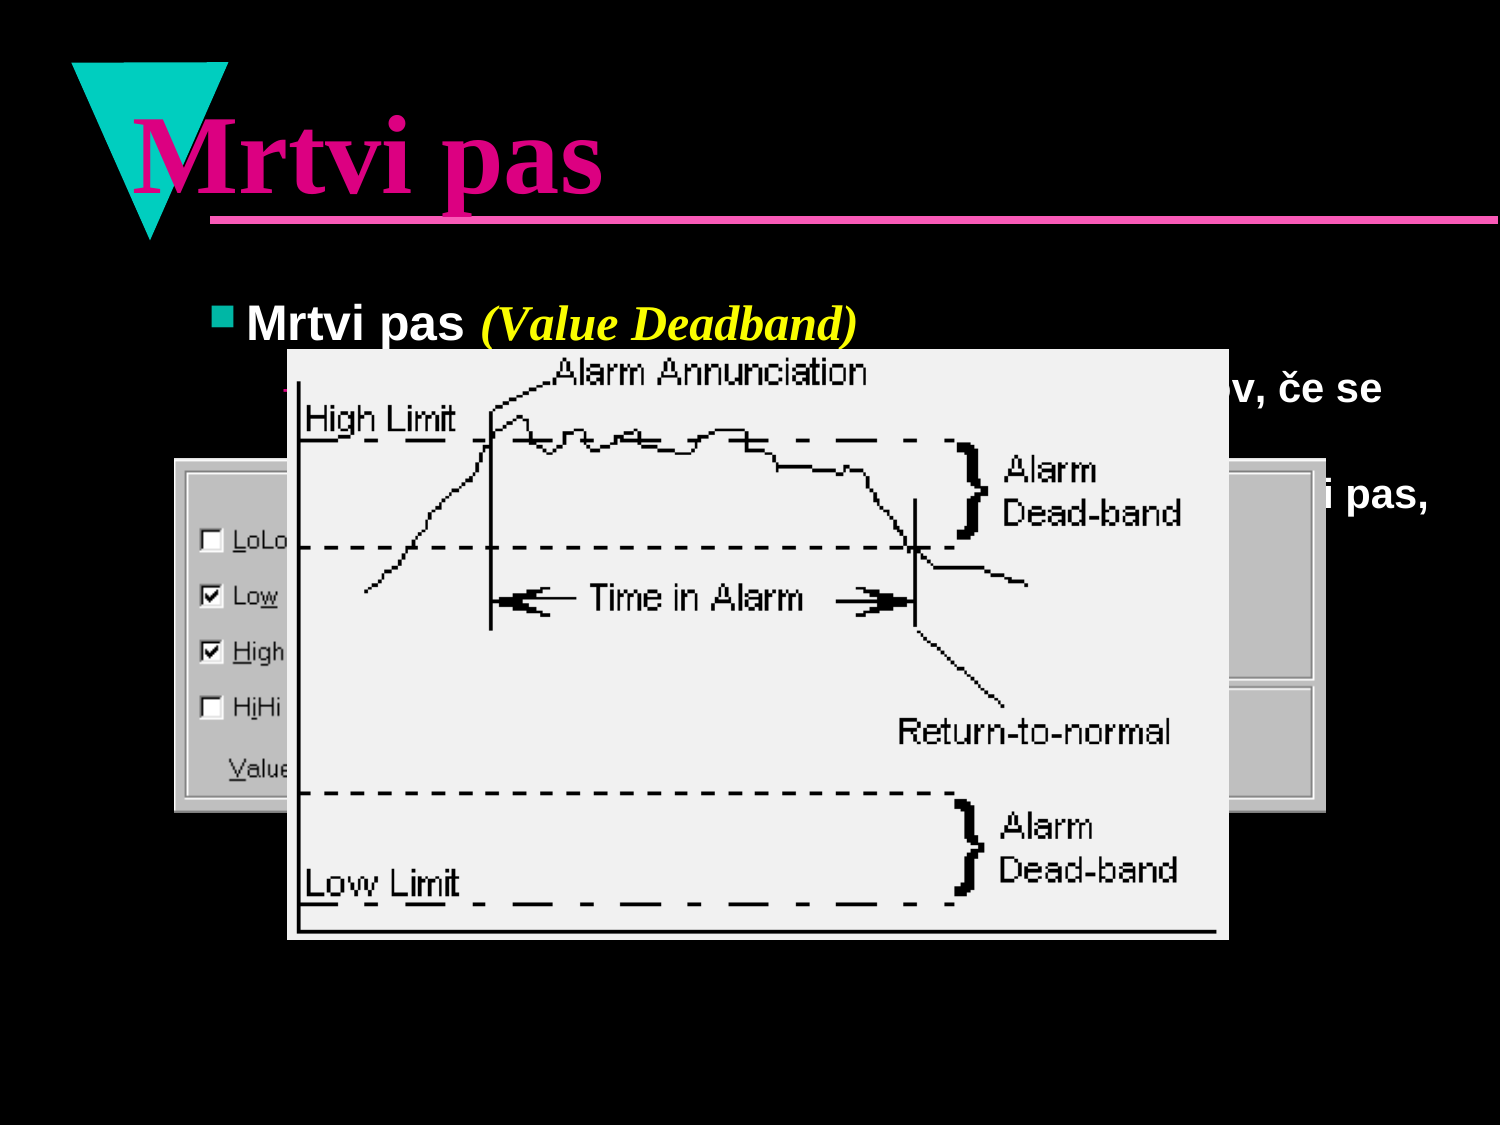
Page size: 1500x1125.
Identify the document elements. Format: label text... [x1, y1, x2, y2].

title Mrtvi pas [117, 63, 1500, 251]
chart [1229, 458, 1326, 813]
picture [287, 349, 1229, 940]
chart [174, 458, 287, 813]
list Mrtvi pas (Value Deadband) Odpravi nadležno nenehno pojavljanje alarmov, če se vrednost spremenljivke spreminja blizu meje Vrednost spremenljivke se mora zmanjšati za mrtvi pas, da se povrne iz alarmnega v normalno stanje [118, 289, 1498, 963]
